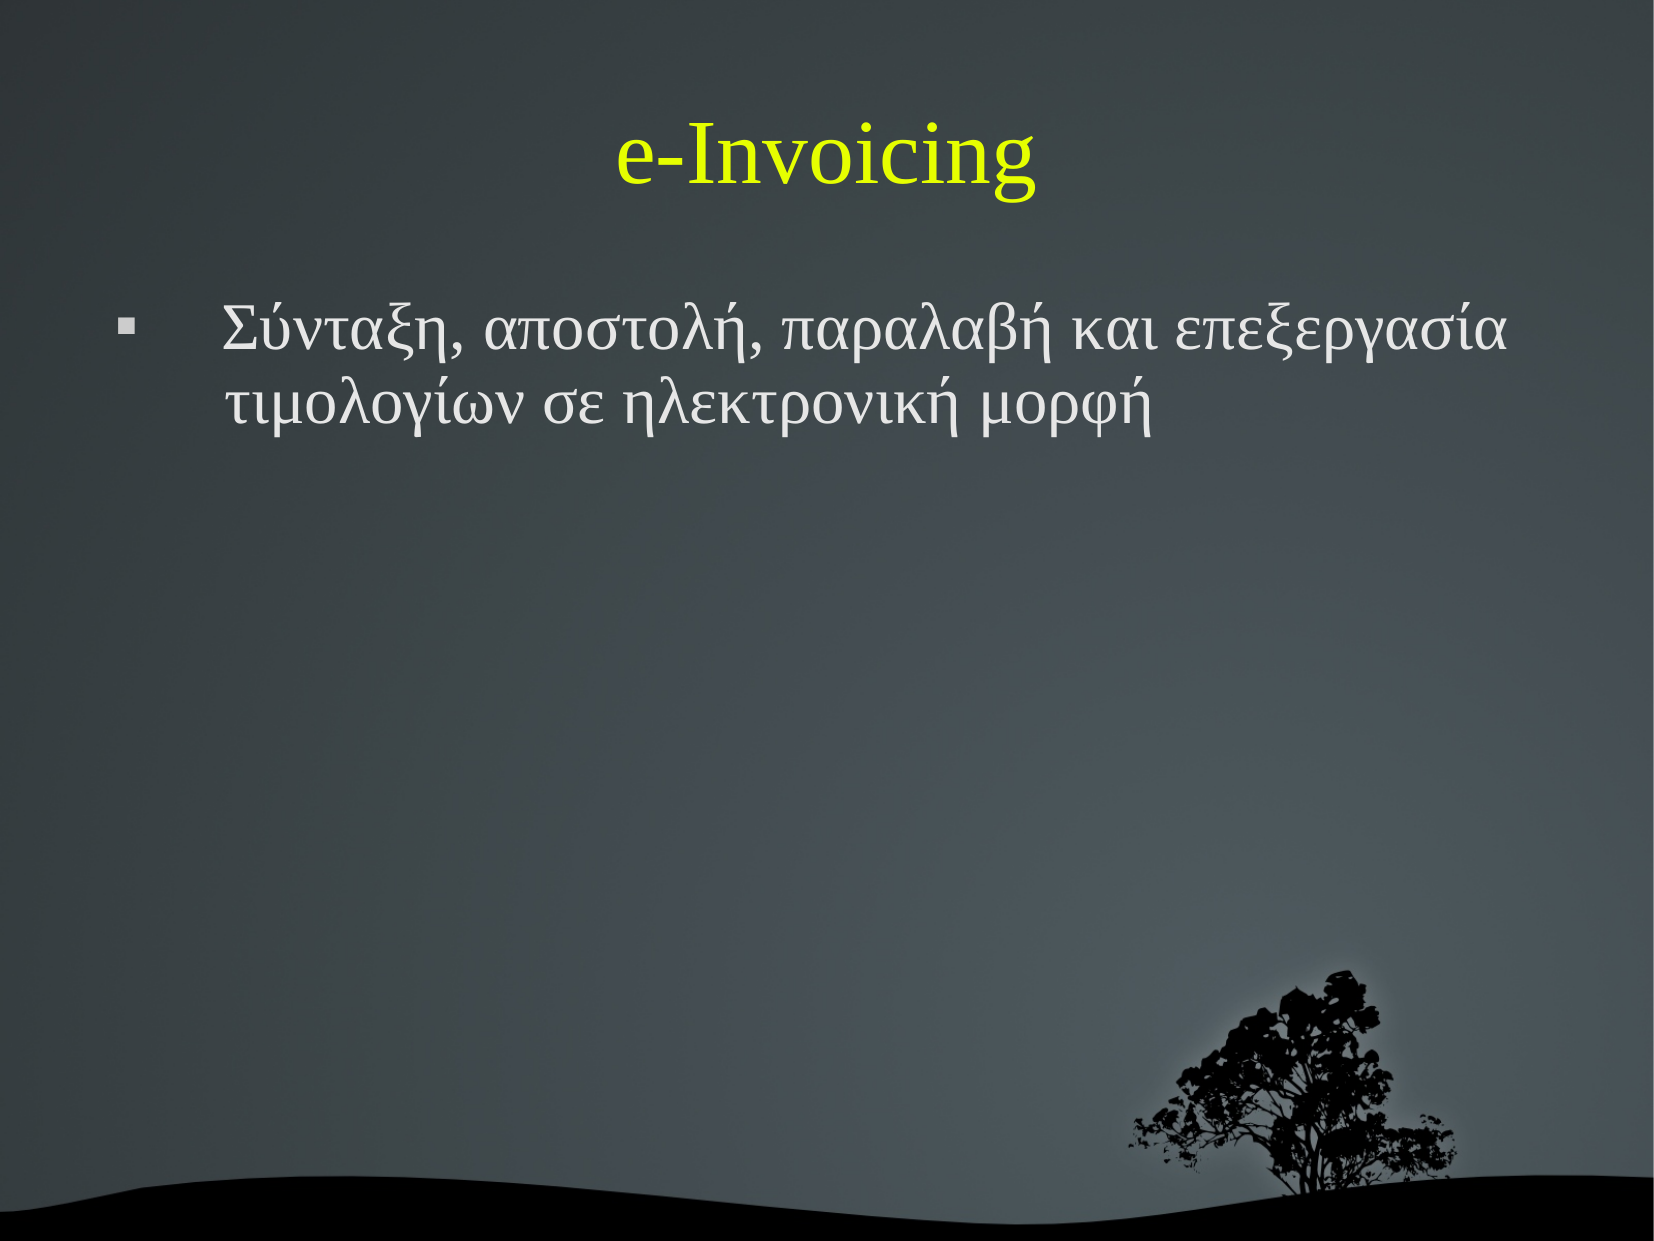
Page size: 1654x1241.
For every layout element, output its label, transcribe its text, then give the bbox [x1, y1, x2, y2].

picture [0, 0, 1654, 1241]
title e-Invoicing [82, 56, 1571, 250]
list Σύνταξη, αποστολή, παραλαβή και επεξεργασία τιμολογίων σε ηλεκτρονική μορφή [82, 290, 1571, 1094]
